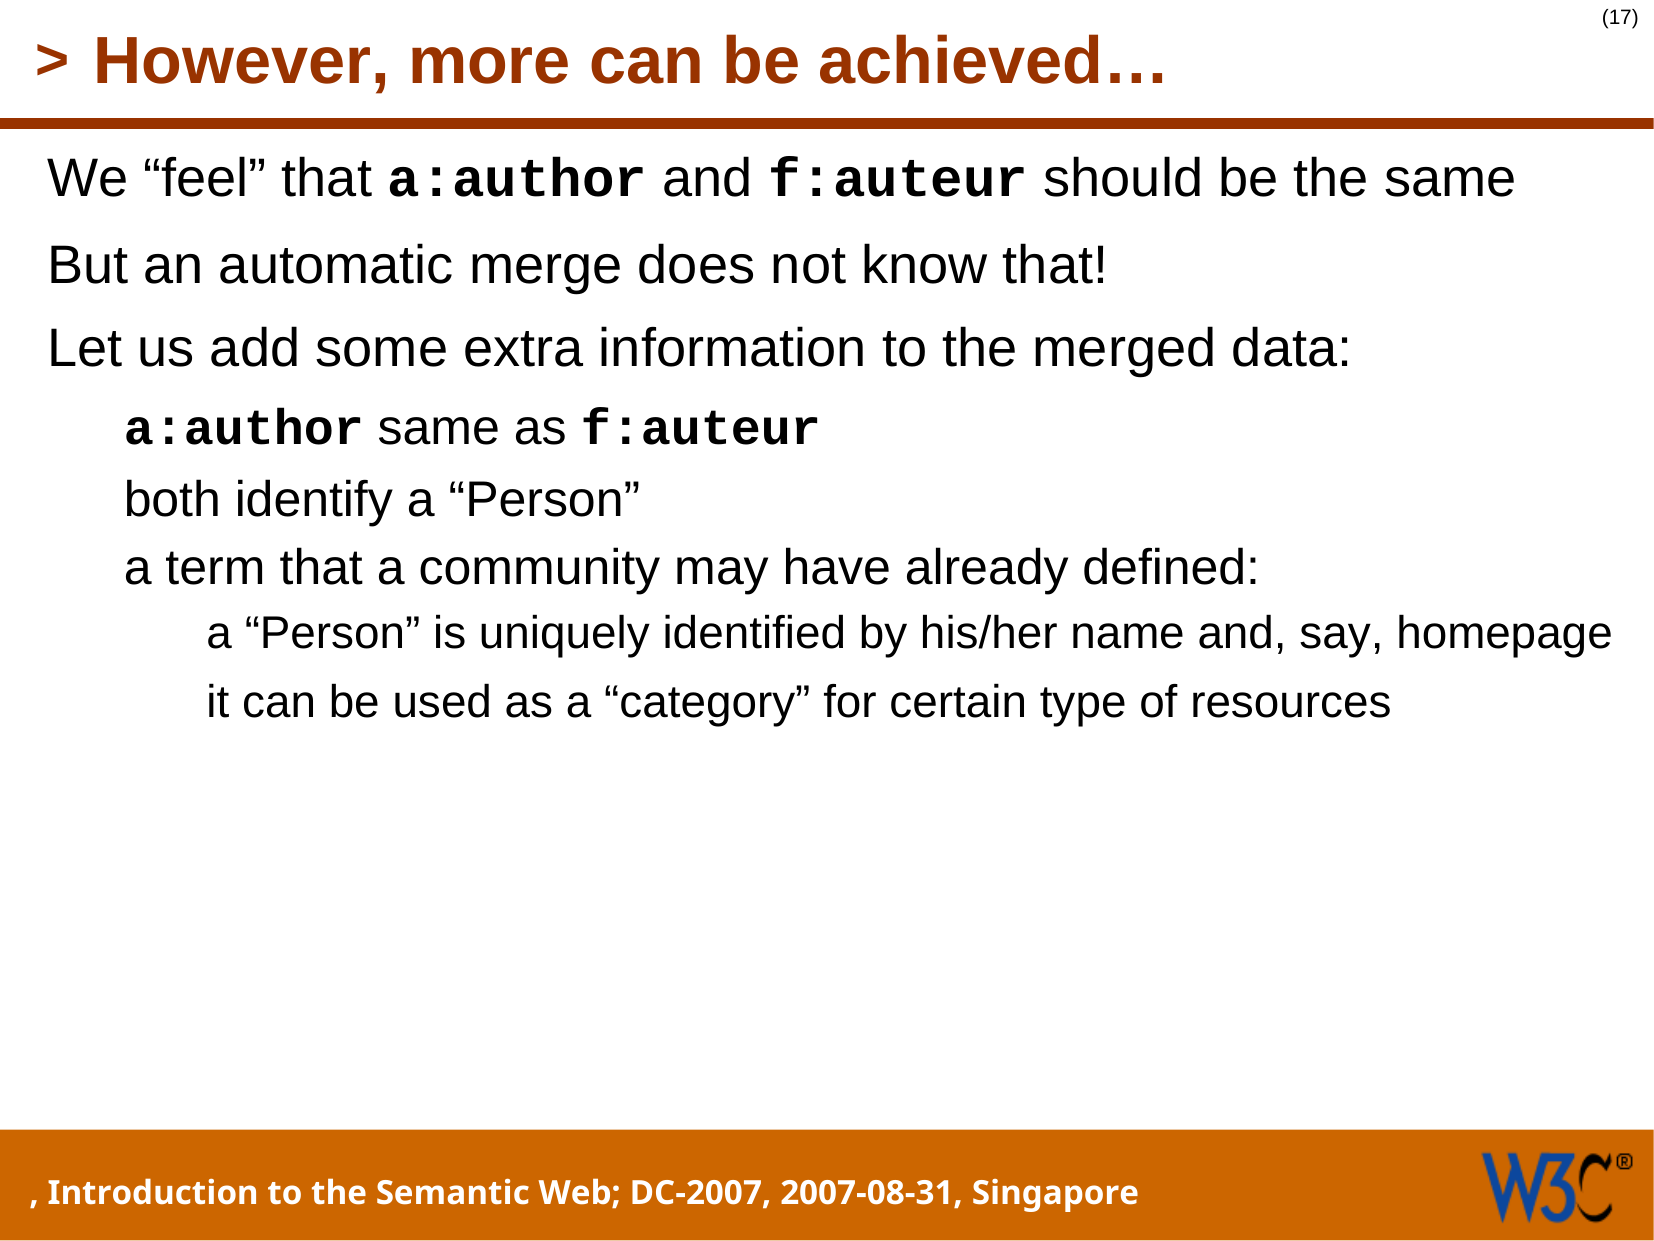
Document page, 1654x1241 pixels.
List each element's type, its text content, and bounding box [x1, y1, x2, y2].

title However, more can be achieved… [93, 7, 1493, 111]
list We “feel” that a:author and f:auteur should be the same But an automatic merge does not know that! Let us add some extra information to the merged data: a:author same as f:auteur both identify a “Person” a term that a community may have already defined: a “Person” is uniquely identified by his/her name and, say, homepage it can be used as a “category” for certain type of resources [29, 147, 1624, 1119]
picture [1477, 1149, 1639, 1228]
